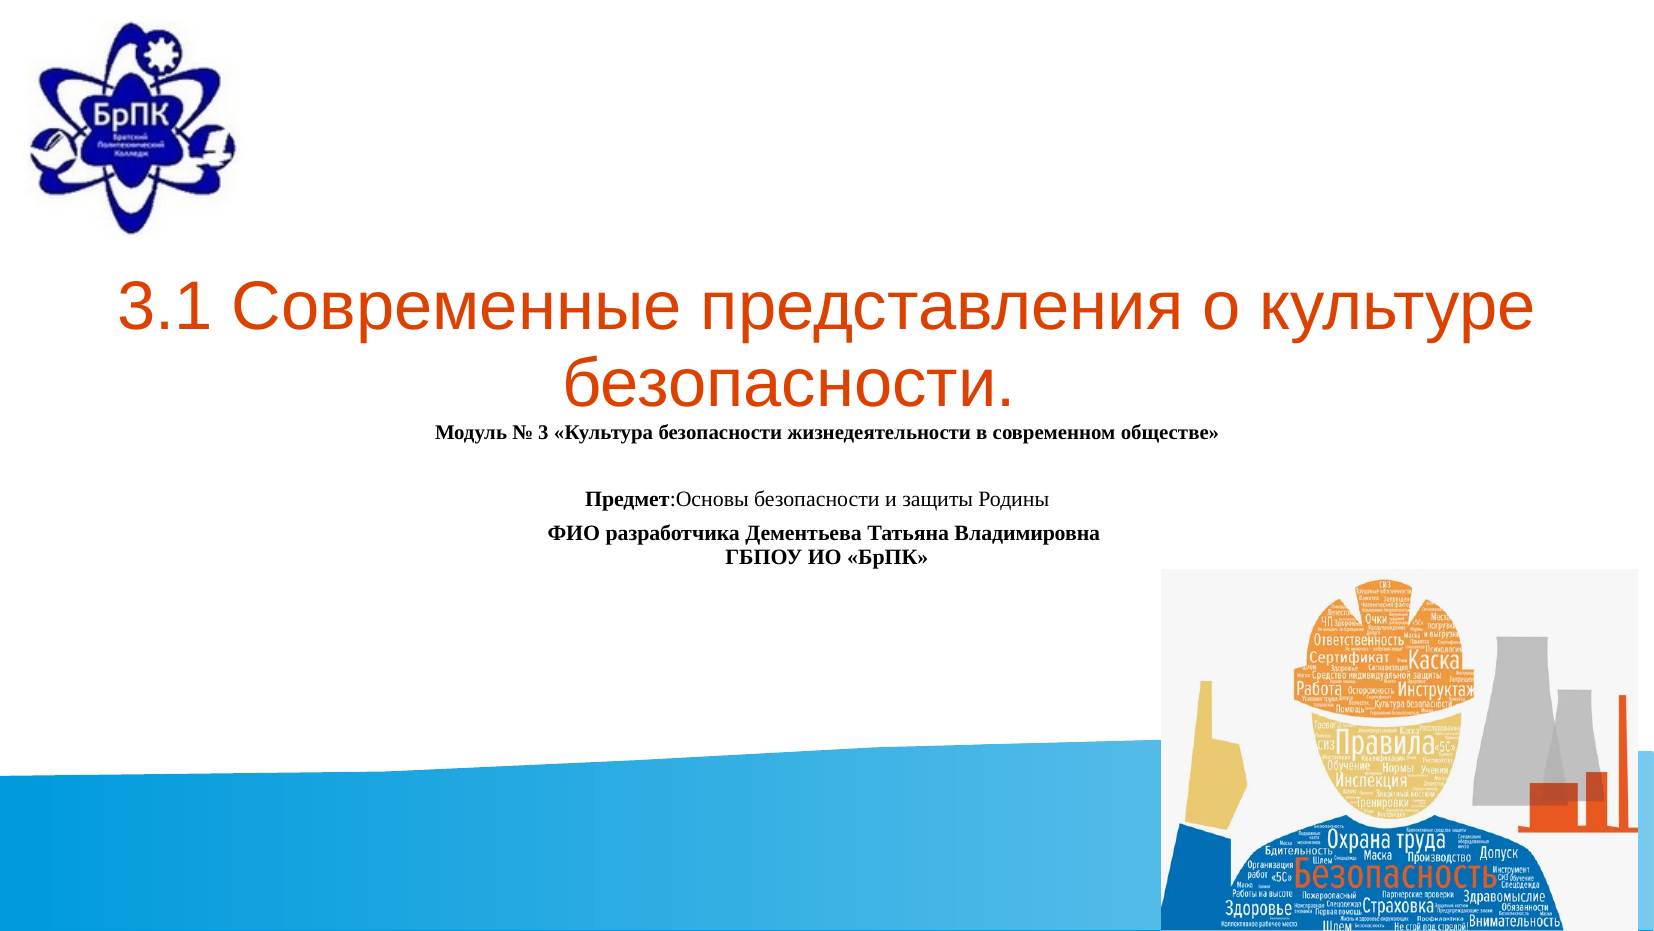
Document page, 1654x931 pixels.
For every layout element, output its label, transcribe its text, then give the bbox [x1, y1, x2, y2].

picture [23, 19, 243, 238]
title 3.1 Современные представления о культуре безопасности. Модуль № 3 «Культура безопасности жизнедеятельности в современном обществе» Предмет:Основы безопасности и защиты Родины ФИО разработчика Дементьева Татьяна Владимировна ГБПОУ ИО «БрПК» [88, 267, 1566, 570]
picture [1161, 569, 1638, 931]
